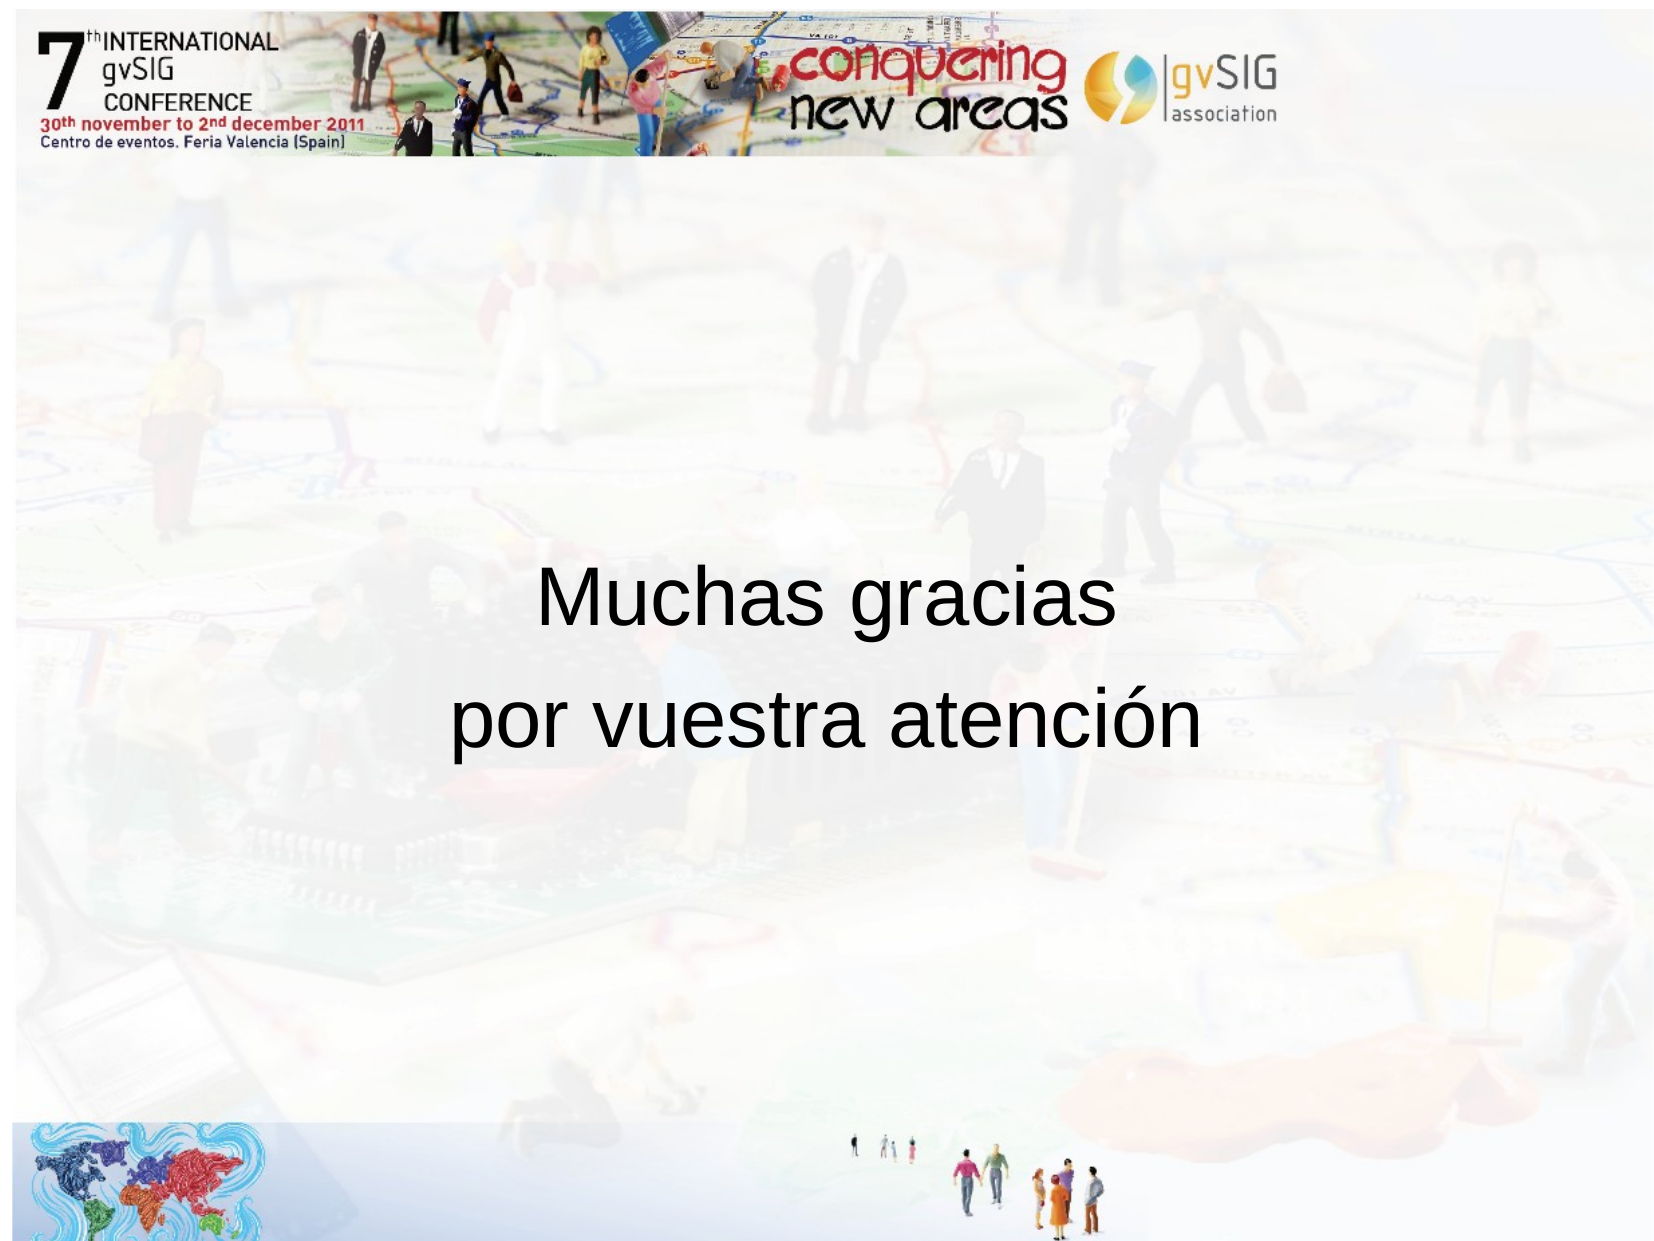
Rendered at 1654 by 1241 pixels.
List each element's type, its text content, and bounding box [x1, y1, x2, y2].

picture [12, 9, 1654, 1241]
list Muchas gracias por vuestra atención [82, 550, 1571, 798]
